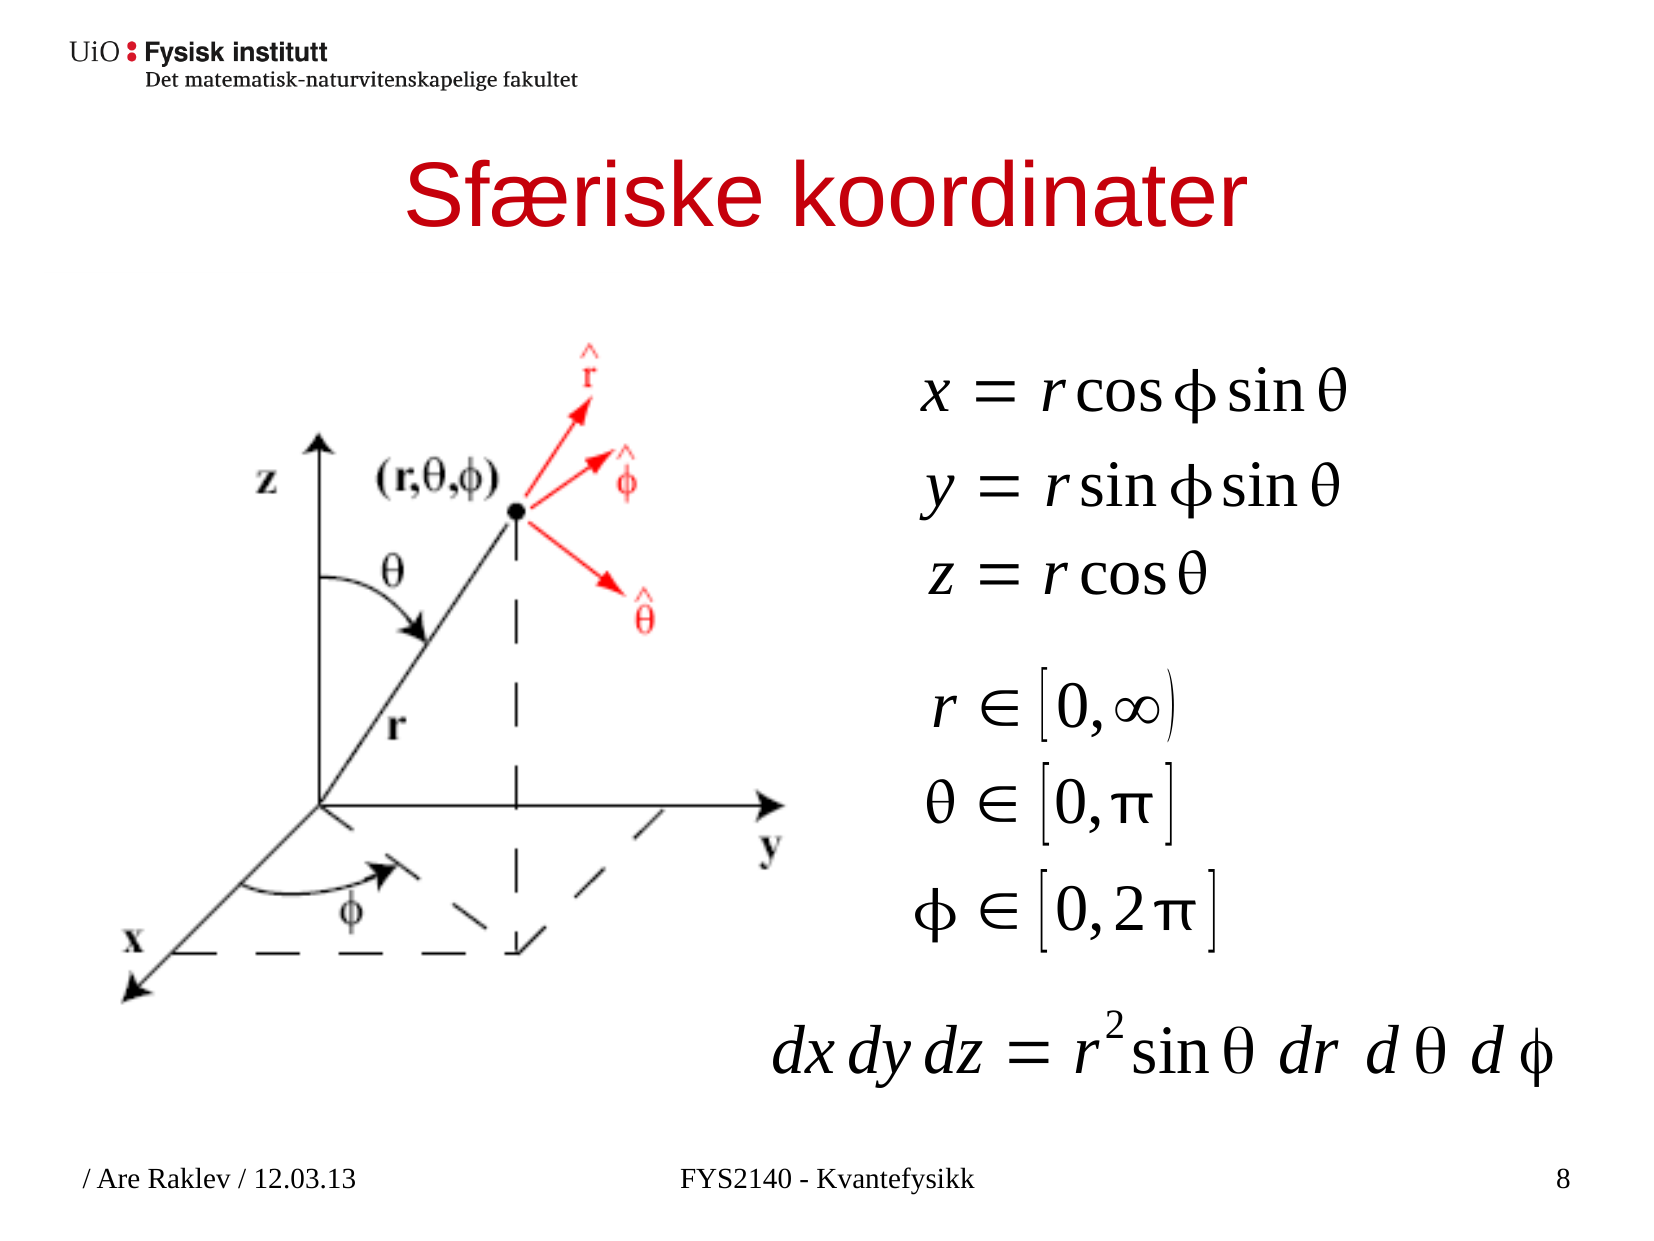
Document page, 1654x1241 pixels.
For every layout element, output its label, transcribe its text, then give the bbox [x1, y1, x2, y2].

title Sfæriske koordinater [82, 90, 1571, 298]
chart [917, 534, 1218, 617]
chart [922, 664, 1183, 746]
chart [911, 445, 1351, 528]
picture [44, 271, 832, 1049]
chart [917, 759, 1181, 850]
chart [763, 1001, 1563, 1091]
chart [911, 351, 1357, 434]
picture [68, 37, 581, 93]
chart [905, 865, 1223, 956]
